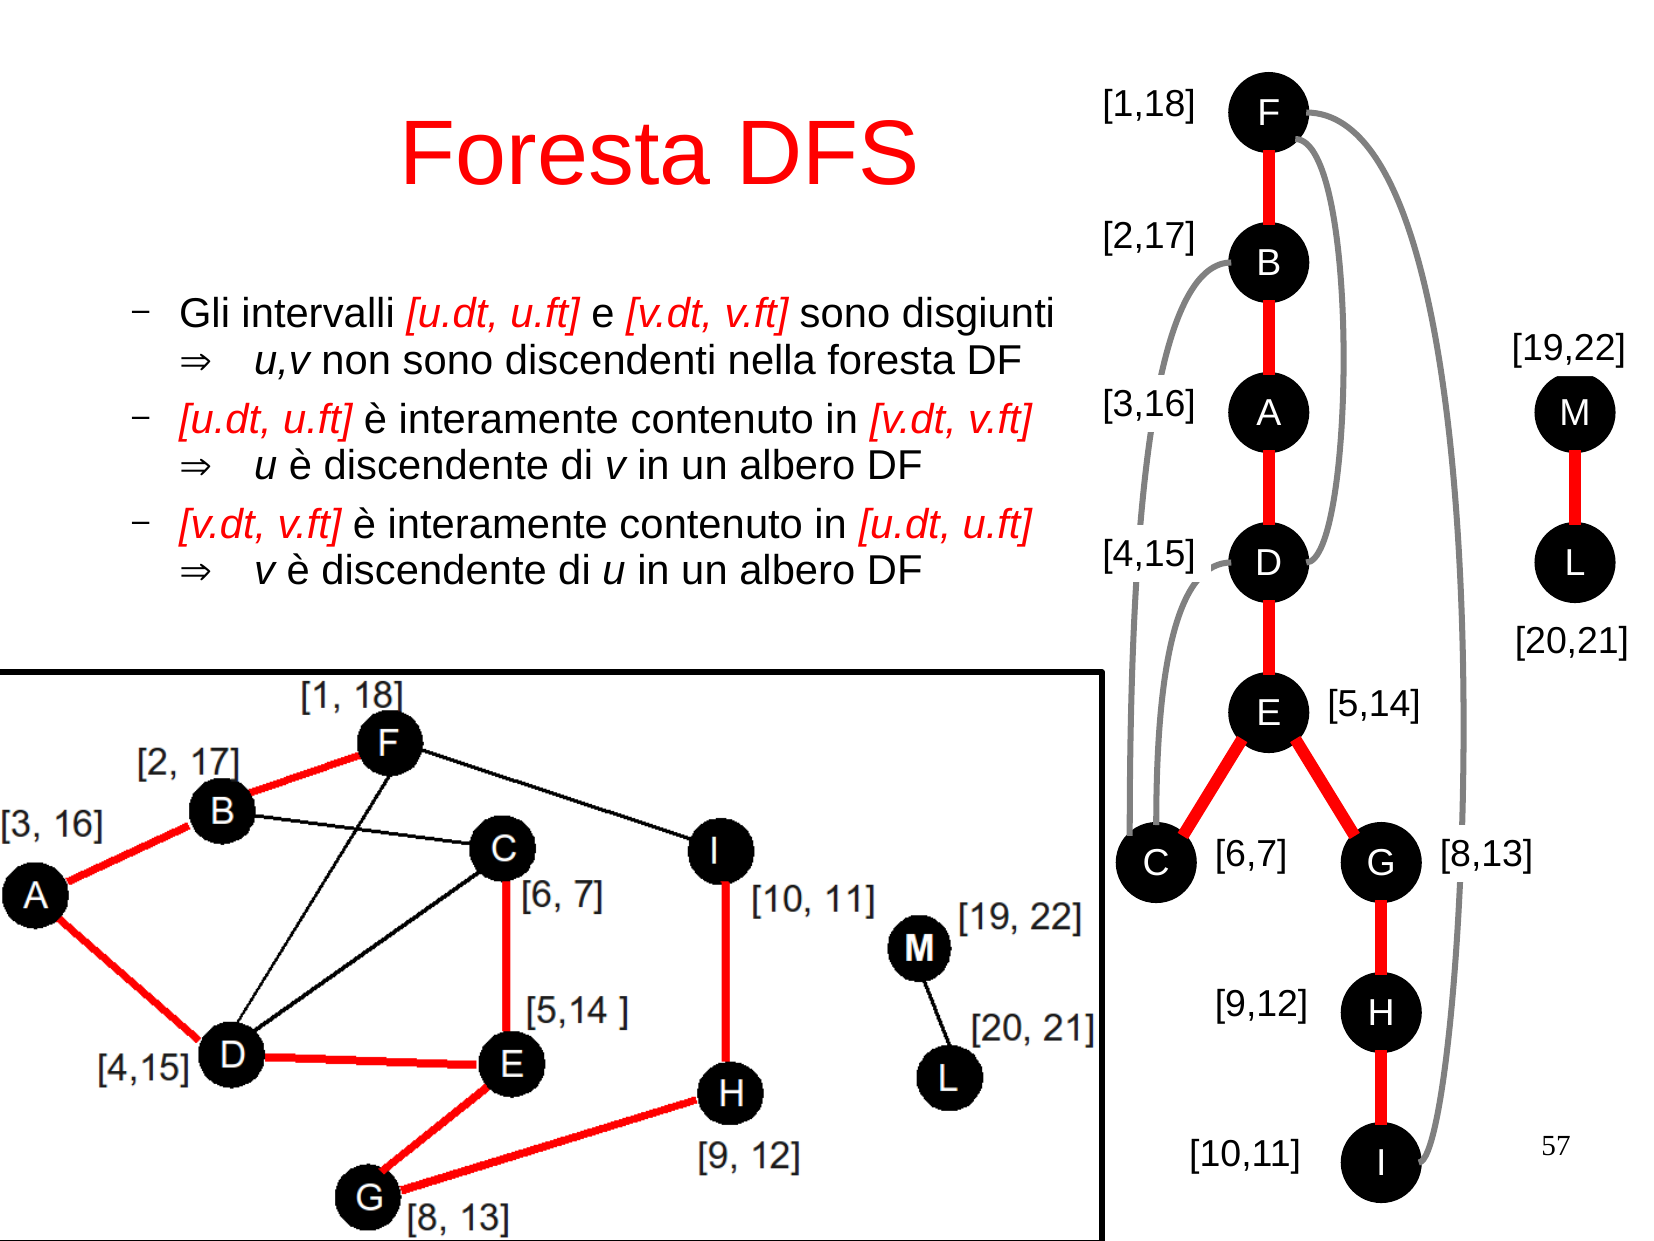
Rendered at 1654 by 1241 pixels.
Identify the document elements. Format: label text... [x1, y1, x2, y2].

text_box [5,14] [1312, 675, 1436, 732]
text_box I [1343, 1125, 1419, 1201]
text_box [20,21] [1500, 611, 1645, 669]
text_box [2,17] [1087, 206, 1211, 264]
picture [0, 675, 1099, 1241]
text_box A [1231, 375, 1307, 450]
text_box H [1343, 975, 1419, 1050]
text_box B [1231, 225, 1307, 300]
text_box F [1231, 75, 1307, 150]
text_box [19,22] [1496, 319, 1642, 377]
title Foresta DFS [82, 49, 1238, 257]
text_box D [1231, 525, 1307, 600]
text_box [4,15] [1087, 525, 1211, 582]
text_box C [1118, 825, 1194, 901]
text_box E [1231, 675, 1307, 751]
list Gli intervalli [u.dt, u.ft] e [v.dt, v.ft] sono disgiunti  u,v non sono discendenti nella foresta DF [u.dt, u.ft] è interamente contenuto in [v.dt, v.ft]  u è discendente di v in un albero DF [v.dt, v.ft] è interamente contenuto in [u.dt, u.ft]  v è discendente di u in un albero DF [37, 290, 1088, 618]
text_box G [1343, 825, 1419, 900]
text_box [1,18] [1087, 75, 1211, 132]
text_box [3,16] [1087, 375, 1211, 432]
text_box [6,7] [1200, 825, 1303, 882]
text_box [10,11] [1174, 1125, 1316, 1182]
text_box [9,12] [1200, 975, 1326, 1032]
text_box L [1537, 525, 1613, 601]
text_box M [1537, 377, 1613, 450]
text_box [8,13] [1425, 825, 1549, 882]
